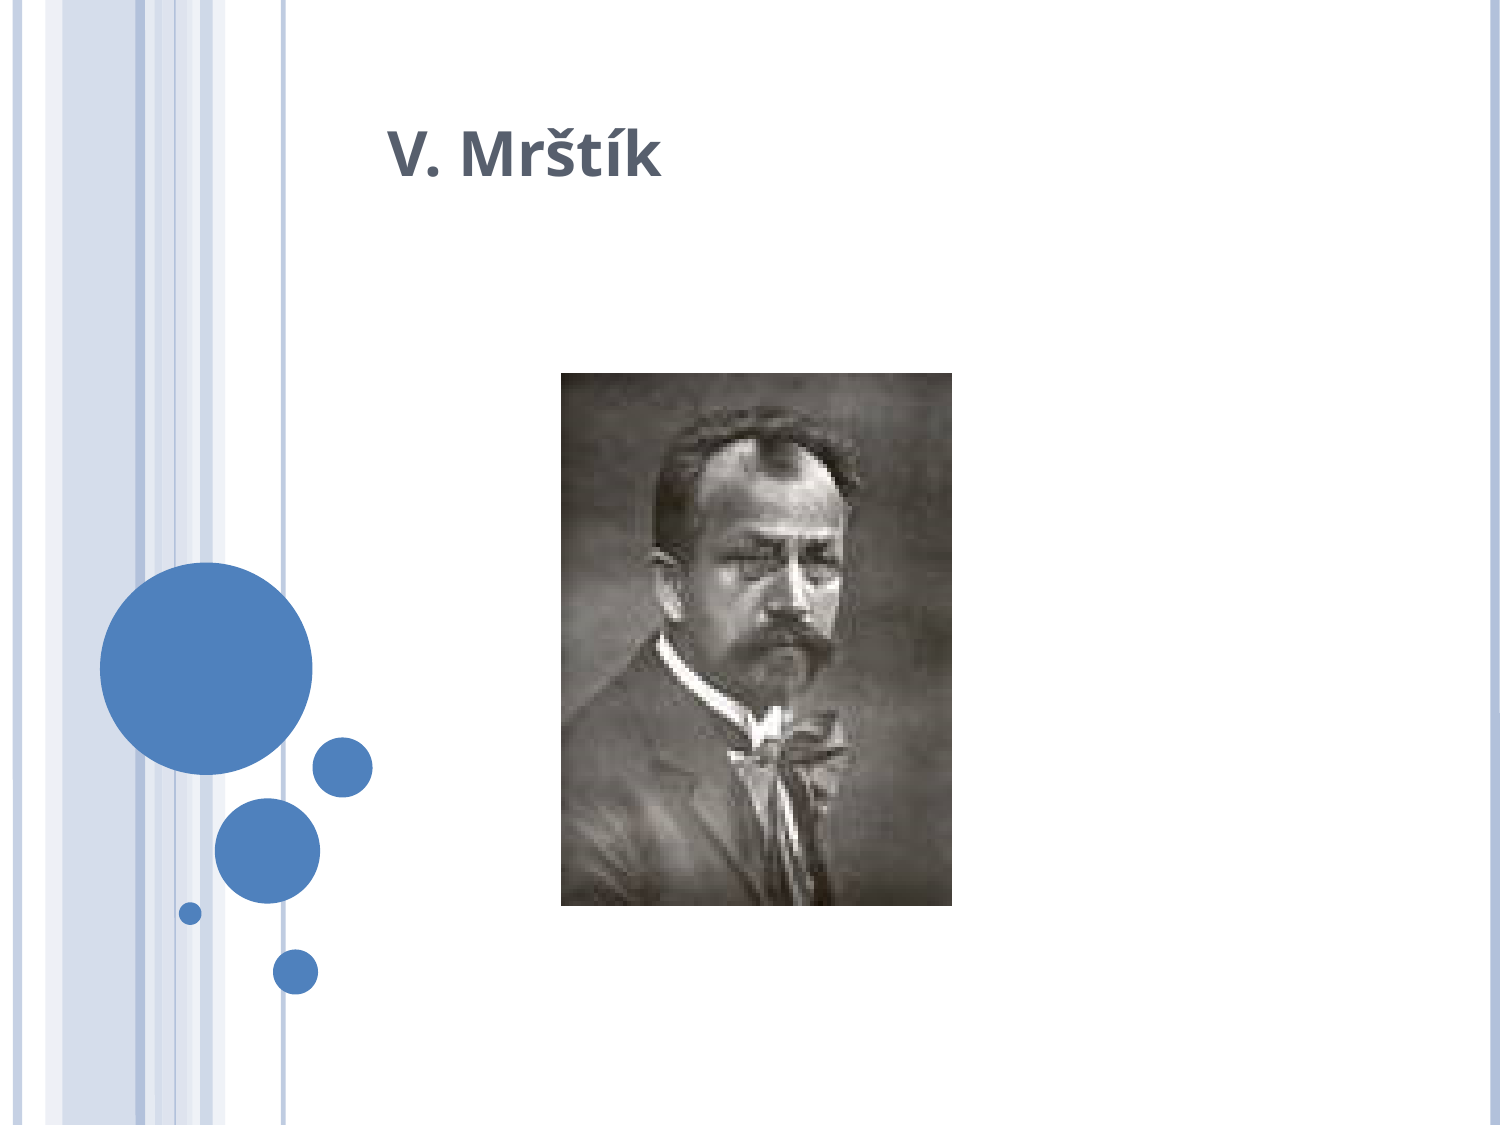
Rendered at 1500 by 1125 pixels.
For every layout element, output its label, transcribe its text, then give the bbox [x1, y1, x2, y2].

picture [561, 373, 952, 906]
title V. Mrštík [371, 66, 1385, 197]
